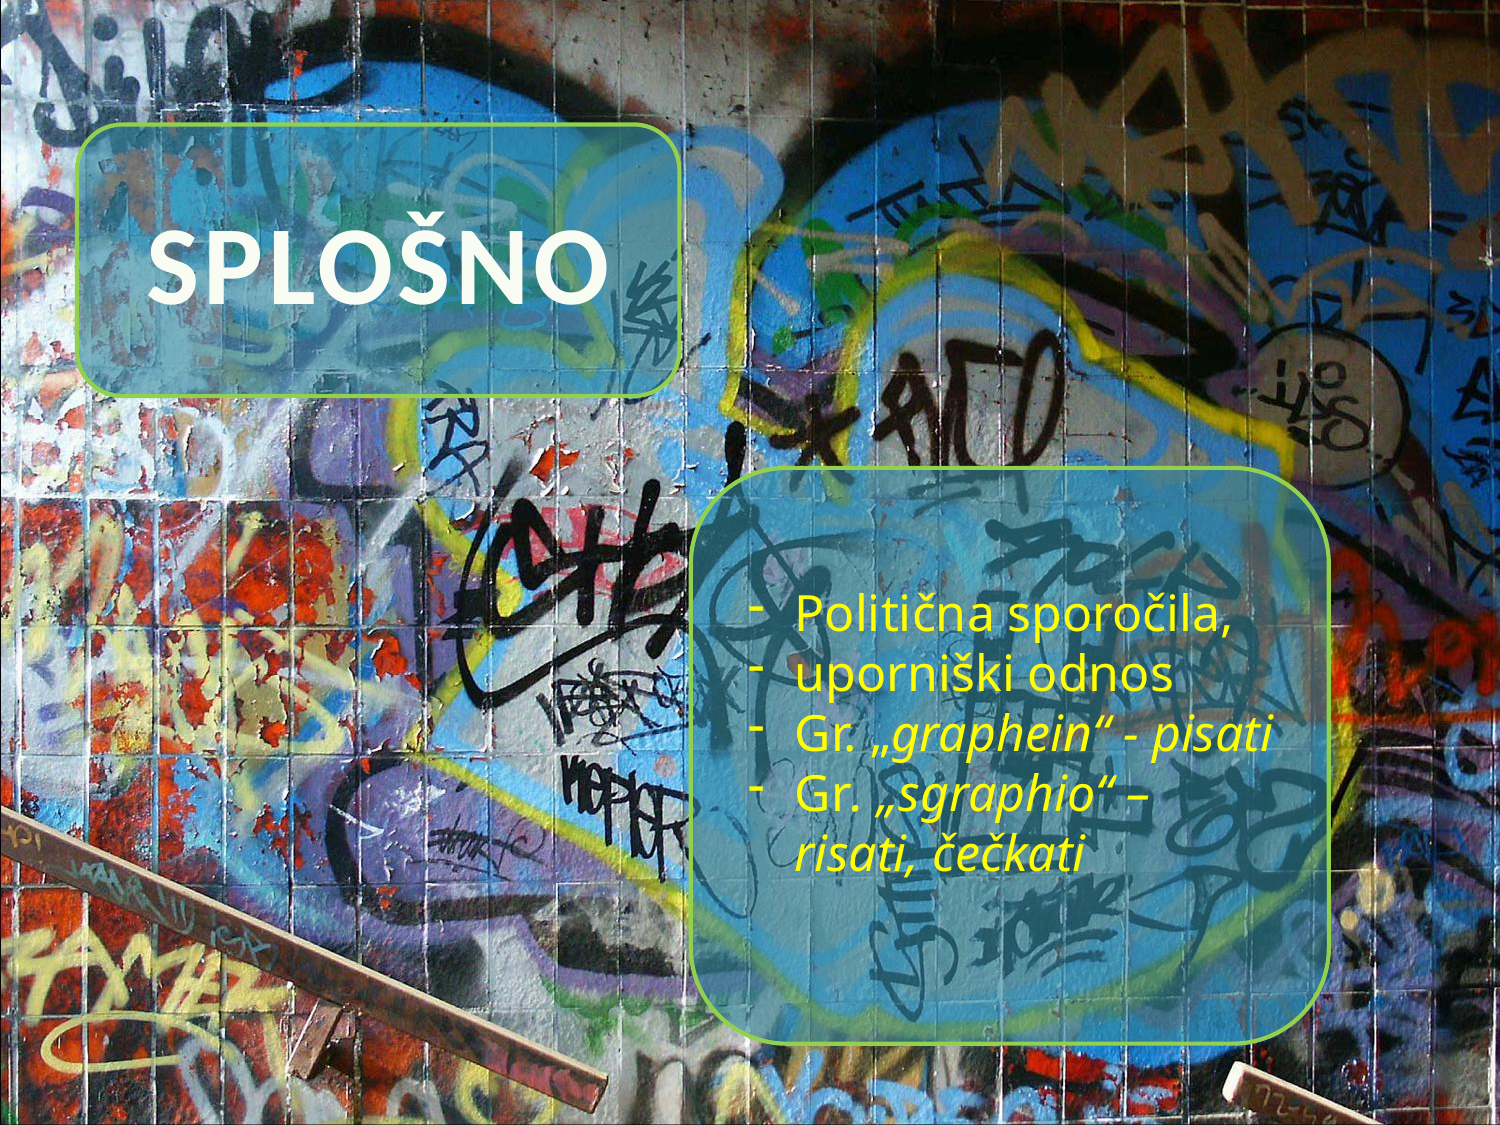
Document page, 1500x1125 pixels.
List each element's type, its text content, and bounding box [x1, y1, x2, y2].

text_box SPLOŠNO [131, 184, 625, 335]
text_box Politična sporočila, uporniški odnos Gr. „graphein“ - pisati Gr. „sgraphio“ – risati, čečkati [732, 574, 1300, 1009]
text_box [76, 124, 680, 397]
text_box [690, 467, 1329, 1044]
picture [0, 0, 1500, 1125]
